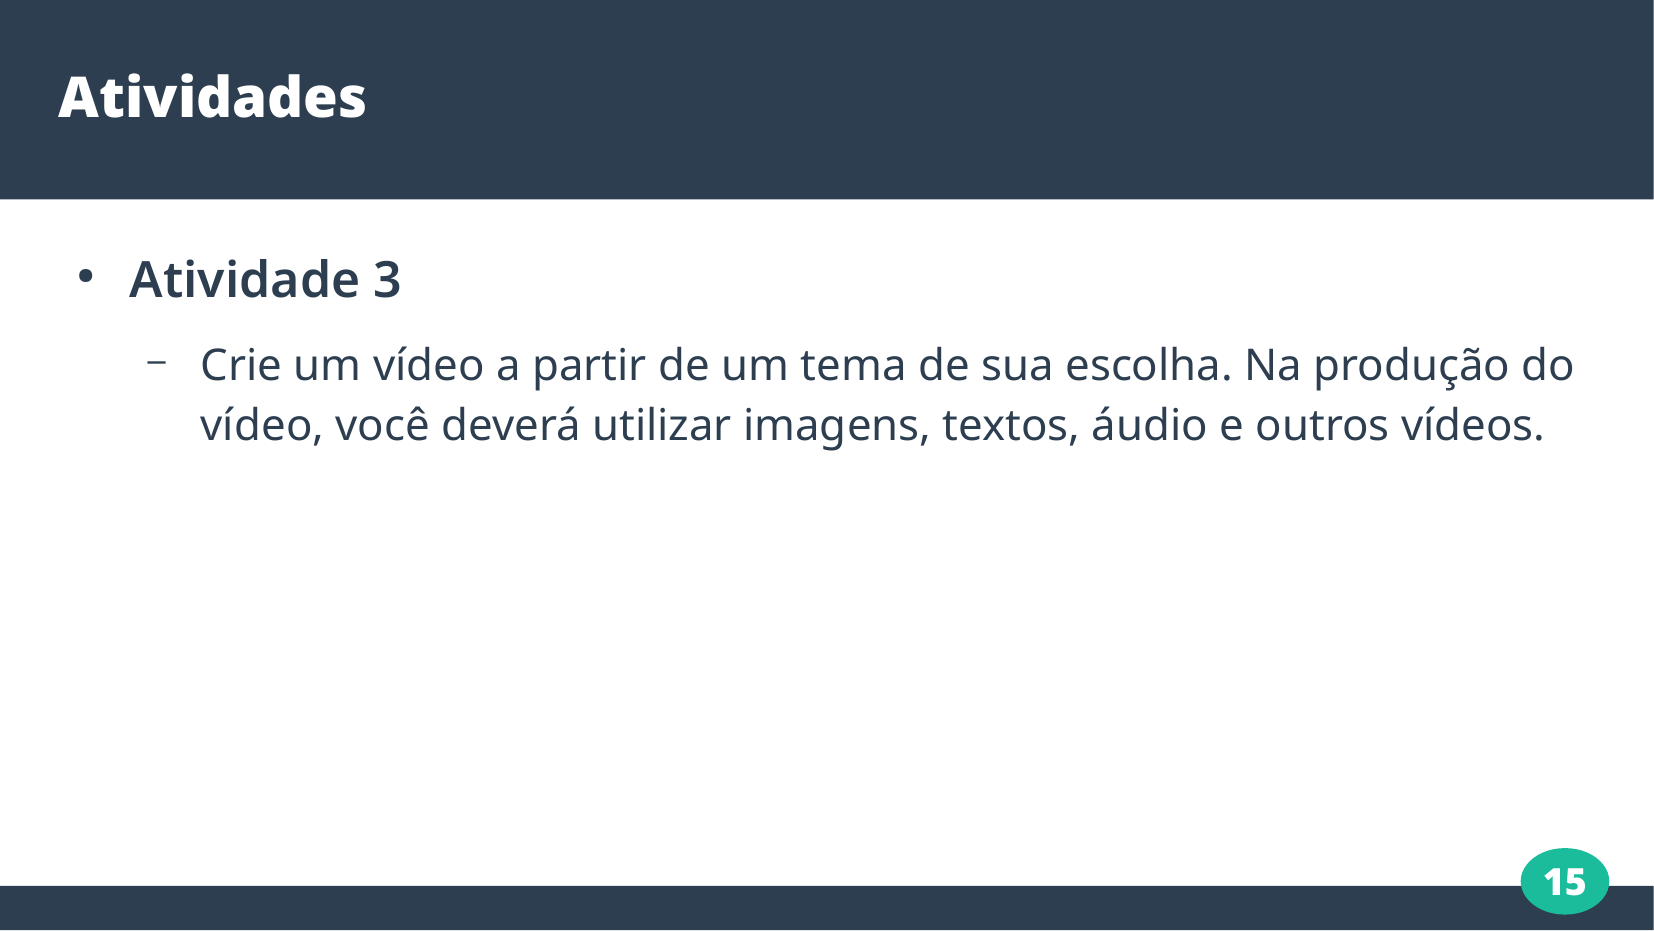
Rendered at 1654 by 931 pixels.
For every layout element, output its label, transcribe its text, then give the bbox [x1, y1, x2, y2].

list Atividade 3 Crie um vídeo a partir de um tema de sua escolha. Na produção do vídeo, você deverá utilizar imagens, textos, áudio e outros vídeos. [59, 243, 1595, 864]
title Atividades [59, 37, 1595, 155]
